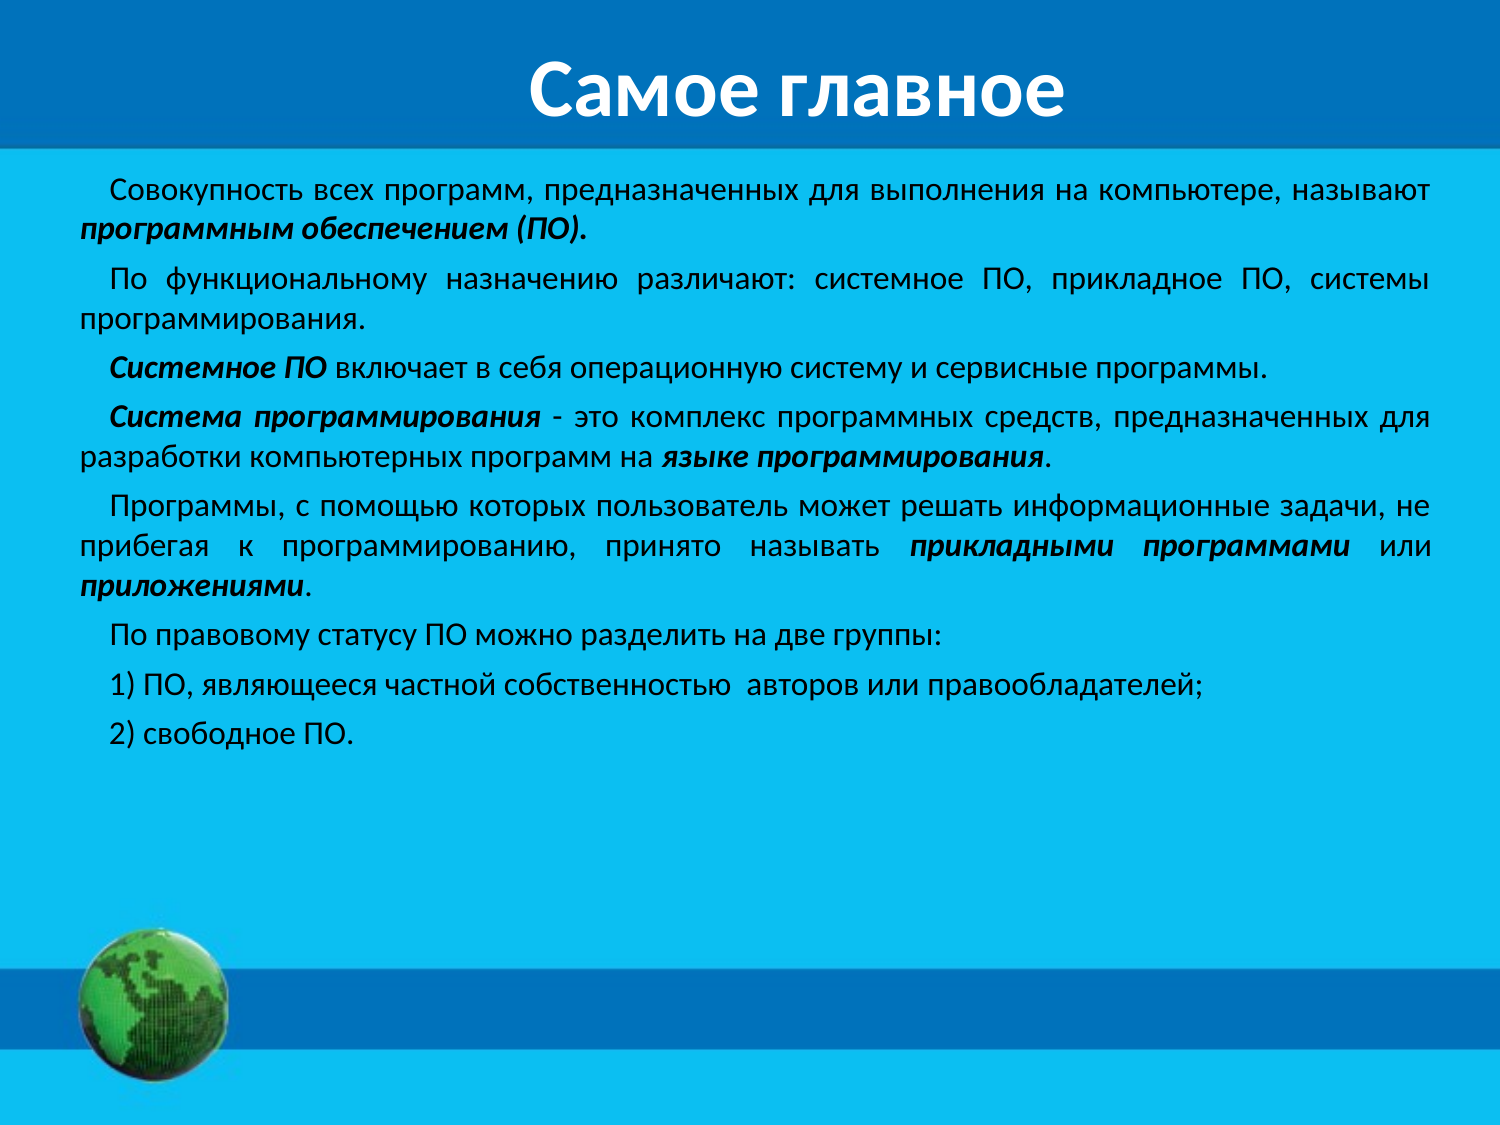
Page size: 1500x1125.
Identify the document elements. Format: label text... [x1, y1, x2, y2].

text_box Самое главное [171, 30, 1426, 135]
text_box Совокупность всех программ, предназначенных для выполнения на компьютере, называют программным обеспечением (ПО). По функциональному назначению различают: системное ПО, прикладное ПО, системы программирования. Системное ПО включает в себя операционную систему и сервисные программы. Система программирования - это комплекс программных средств, предназначенных для разработки компьютерных программ на языке программирования. Программы, с помощью которых пользователь может решать информационные задачи, не прибегая к программированию, принято называть прикладными программами или приложениями. По правовому статусу ПО можно разделить на две группы: ПО, являющееся частной собственностью авторов или правообладателей; свободное ПО. [64, 159, 1447, 759]
picture [0, 924, 1500, 1084]
picture [0, 0, 1500, 146]
